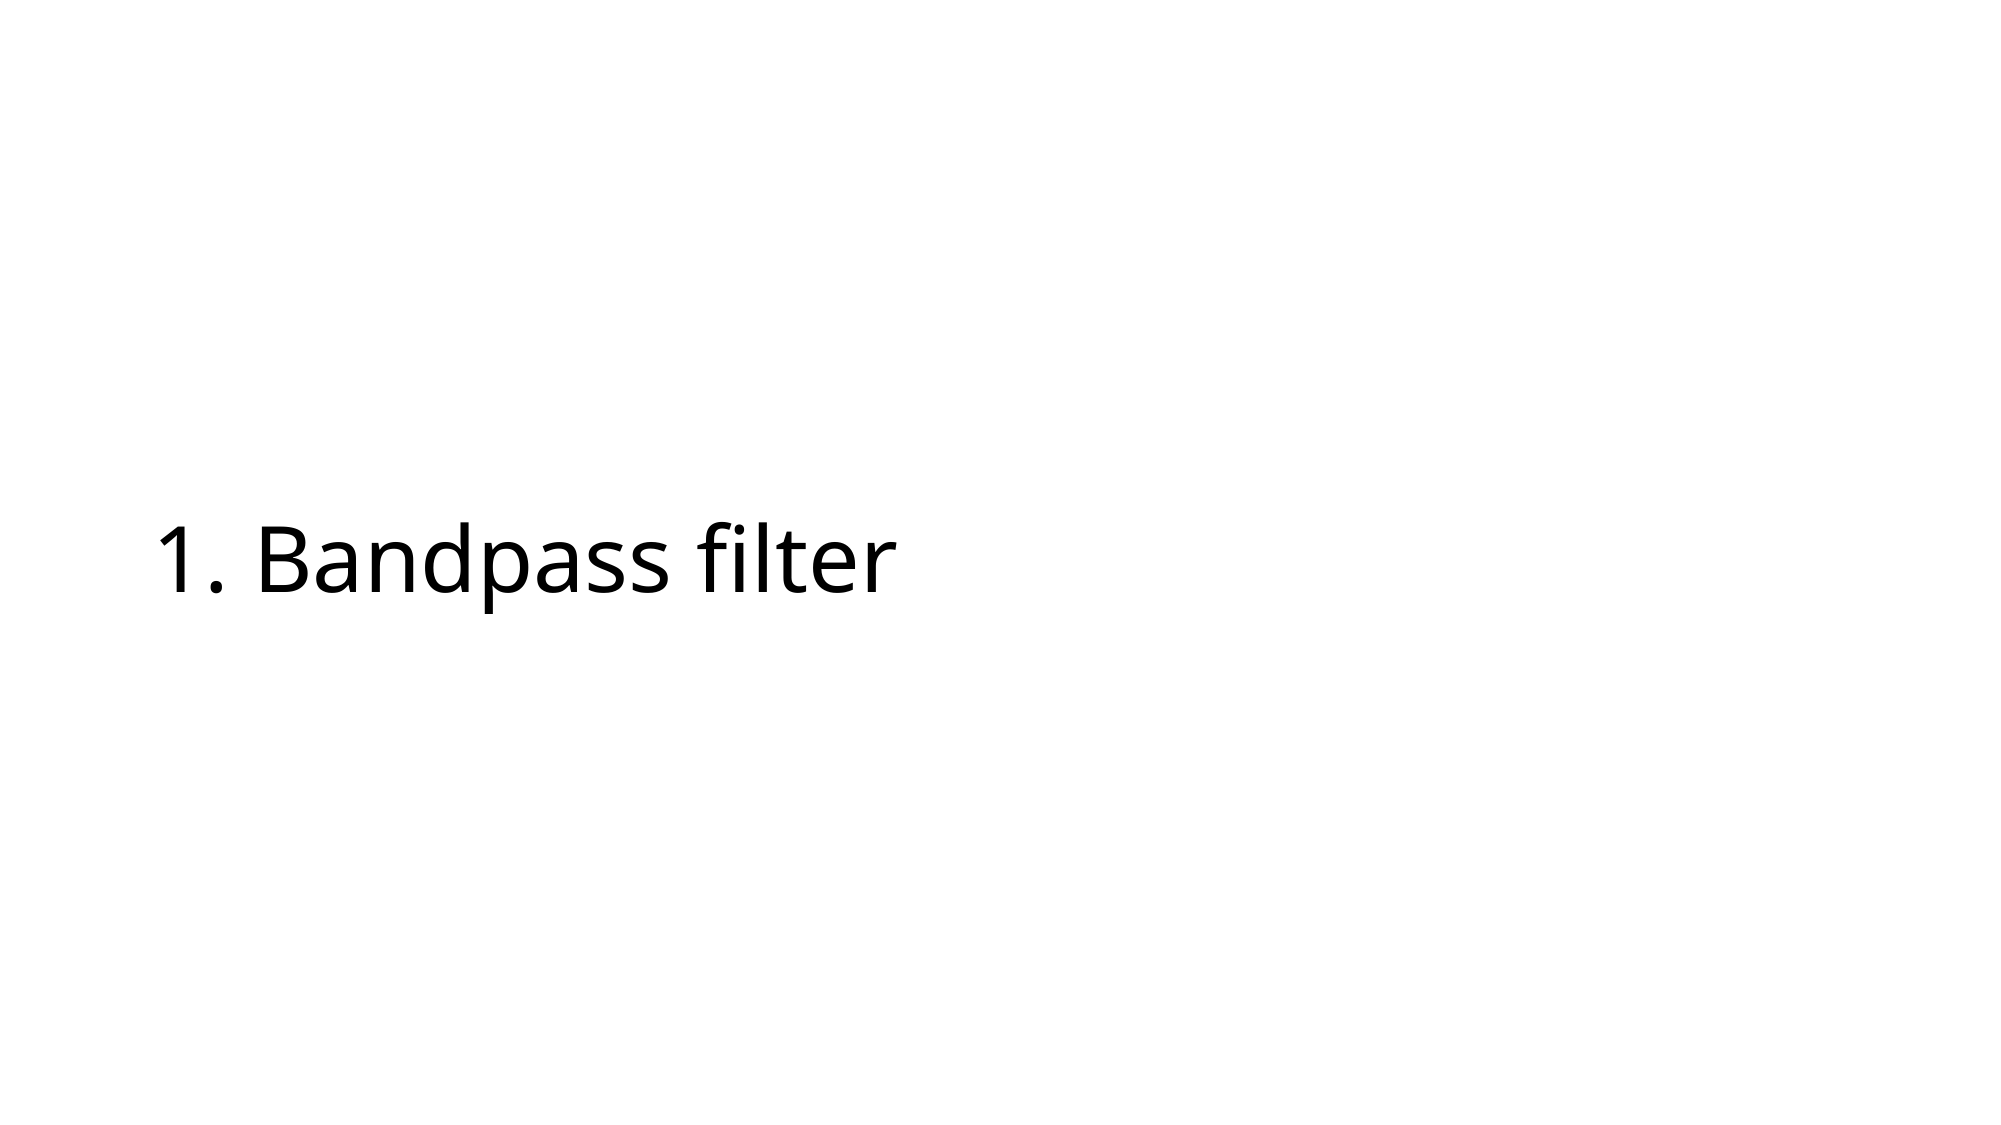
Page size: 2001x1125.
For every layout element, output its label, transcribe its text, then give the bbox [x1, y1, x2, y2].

title 1. Bandpass filter [137, 453, 1863, 672]
